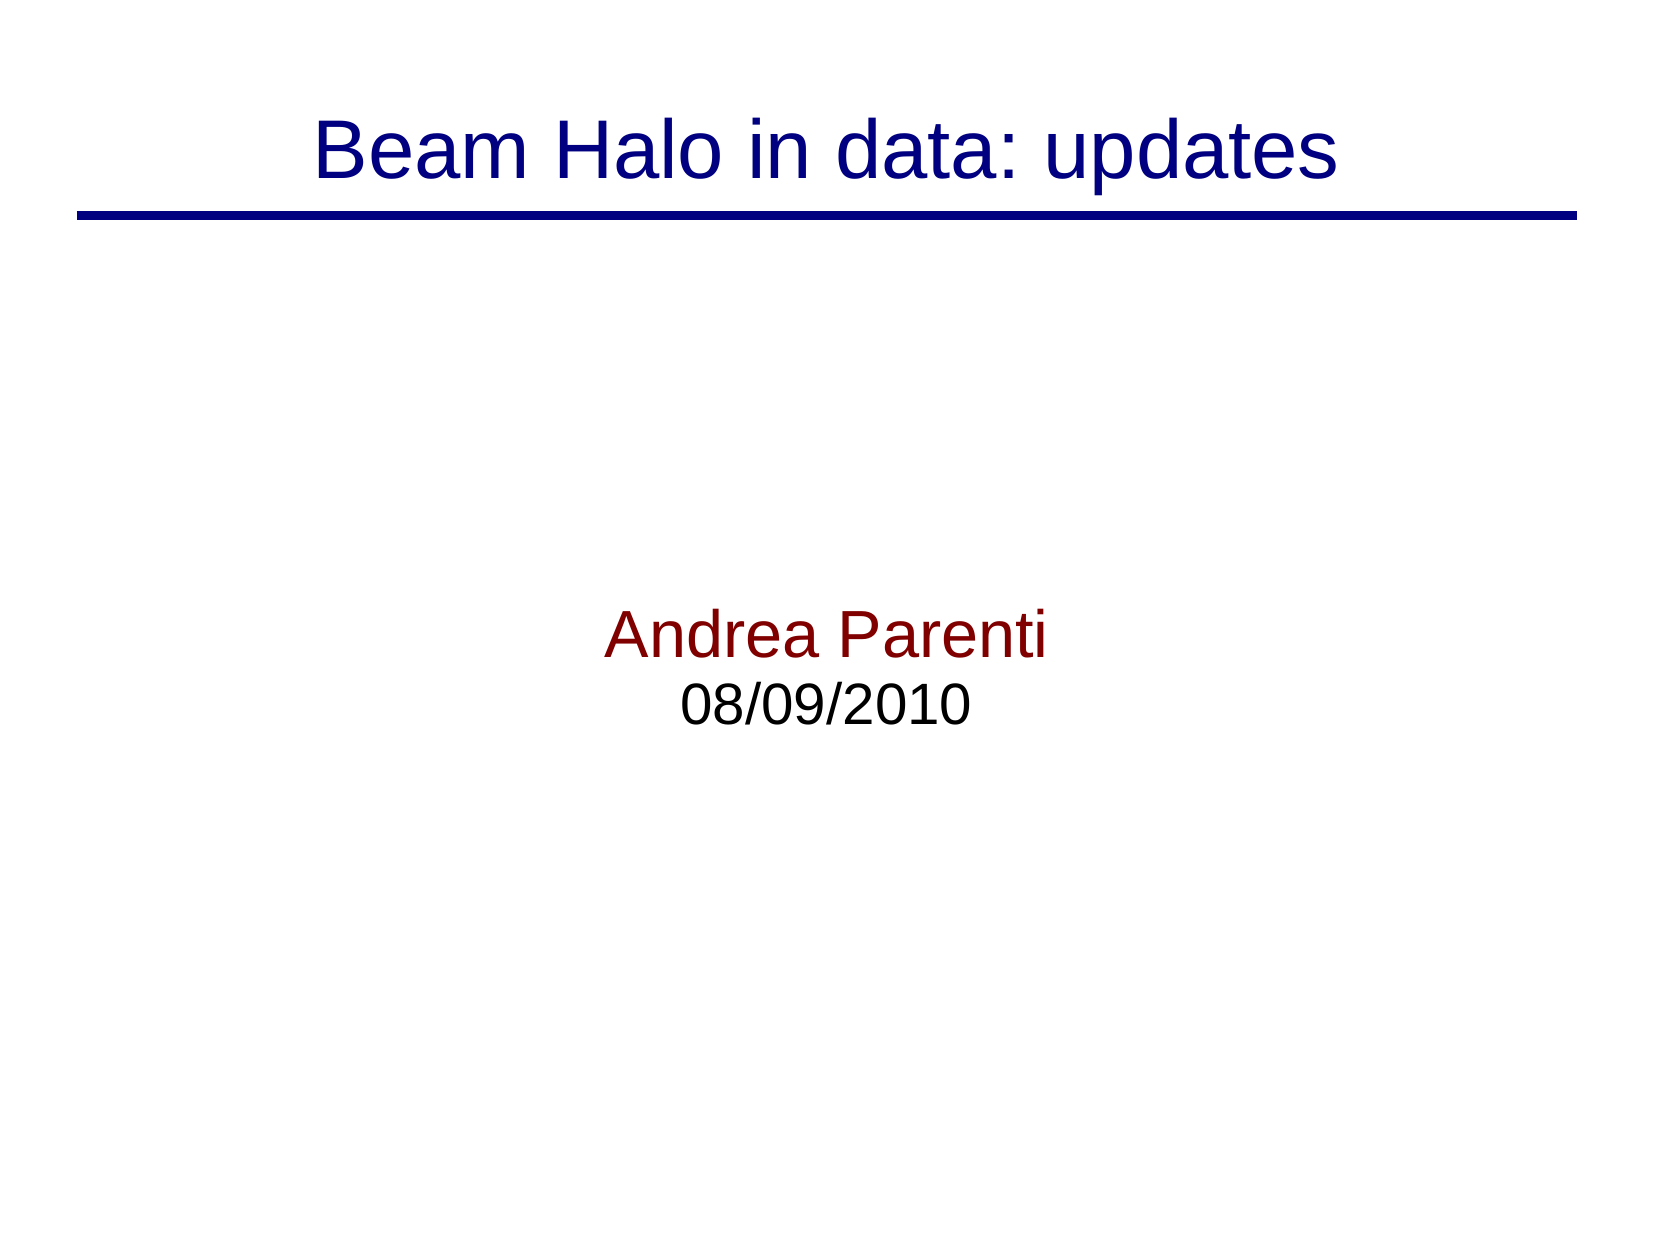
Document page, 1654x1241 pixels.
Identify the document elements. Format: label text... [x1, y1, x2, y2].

title Beam Halo in data: updates [82, 75, 1571, 225]
subtitle Andrea Parenti 08/09/2010 [82, 225, 1571, 1109]
